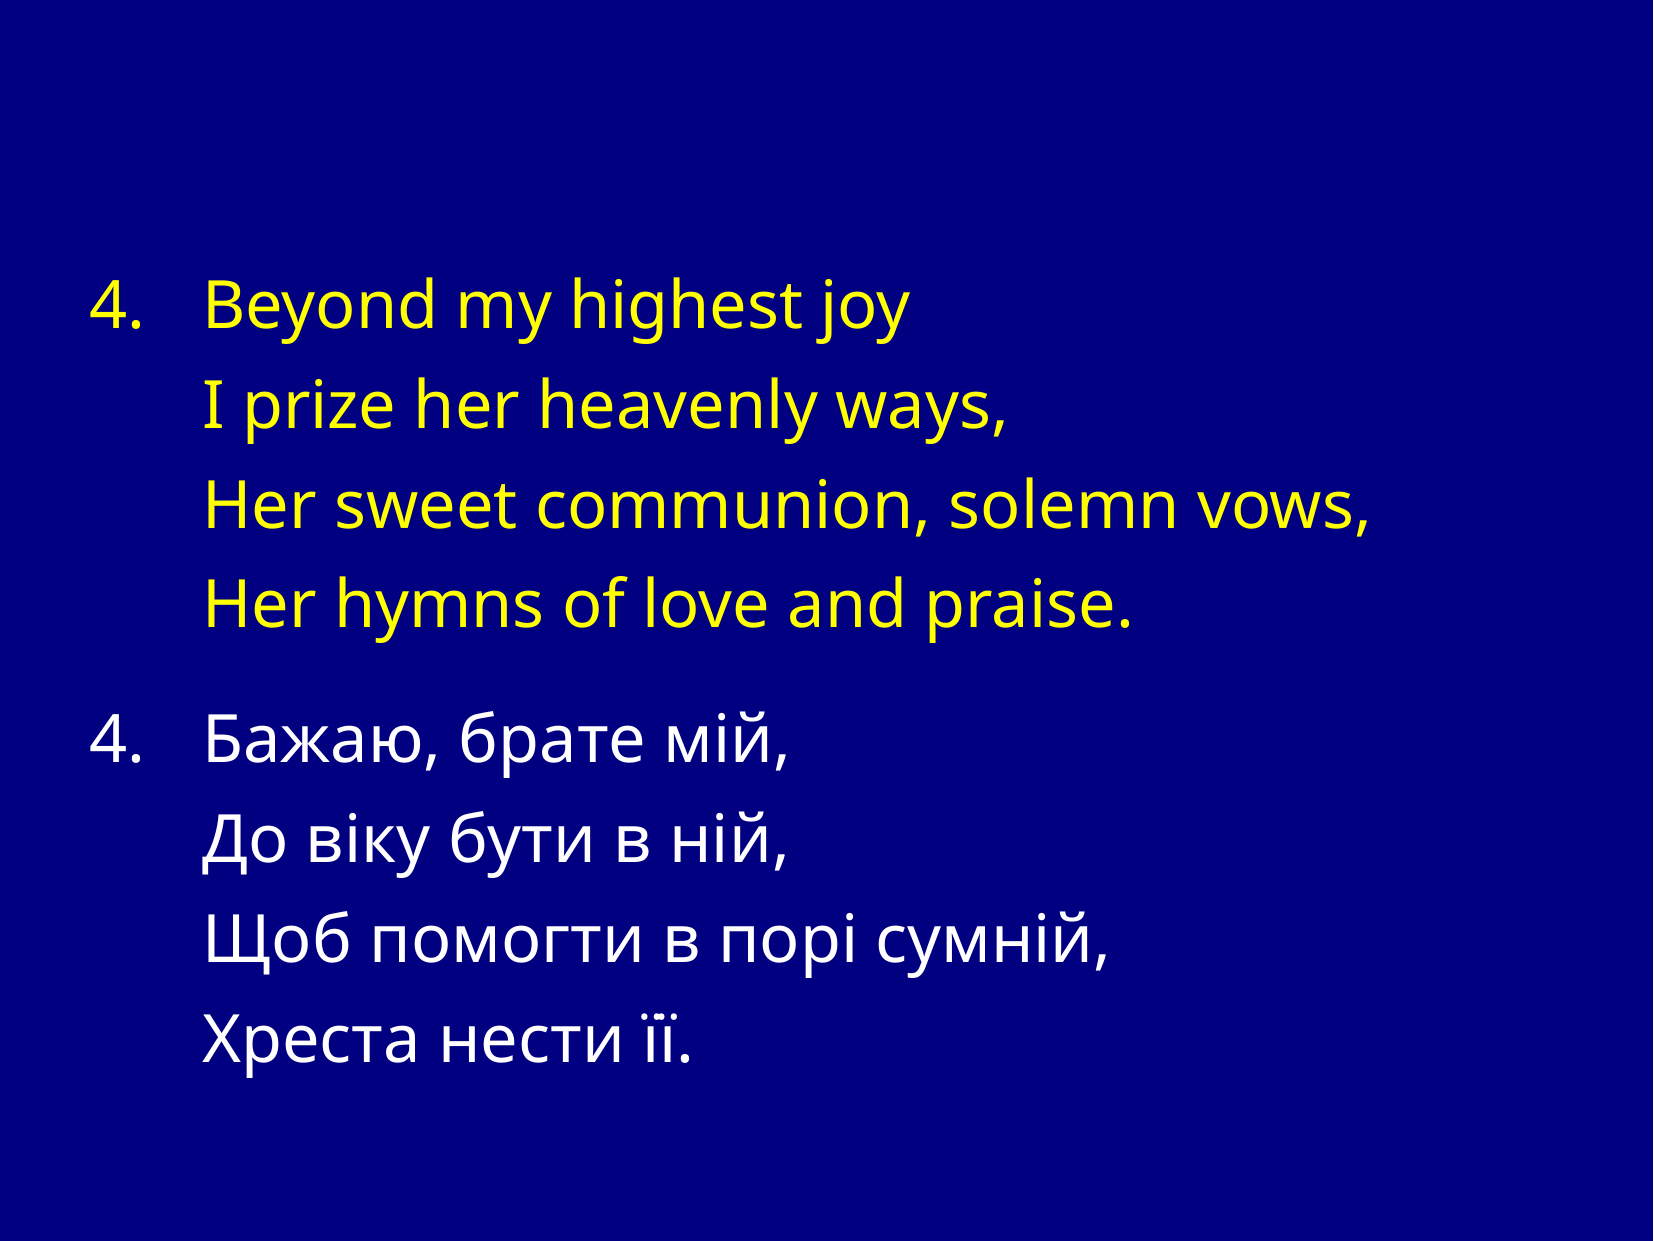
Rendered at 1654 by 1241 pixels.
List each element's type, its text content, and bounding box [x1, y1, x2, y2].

text_box 4. Beyond my highest joy I prize her heavenly ways, Her sweet communion, solemn vows, Her hymns of love and praise. [75, 150, 1576, 638]
text_box 4. Бажаю, брате мій, До віку бути в ній, Щоб помогти в порі сумній, Хреста нести її. [75, 675, 1576, 1163]
